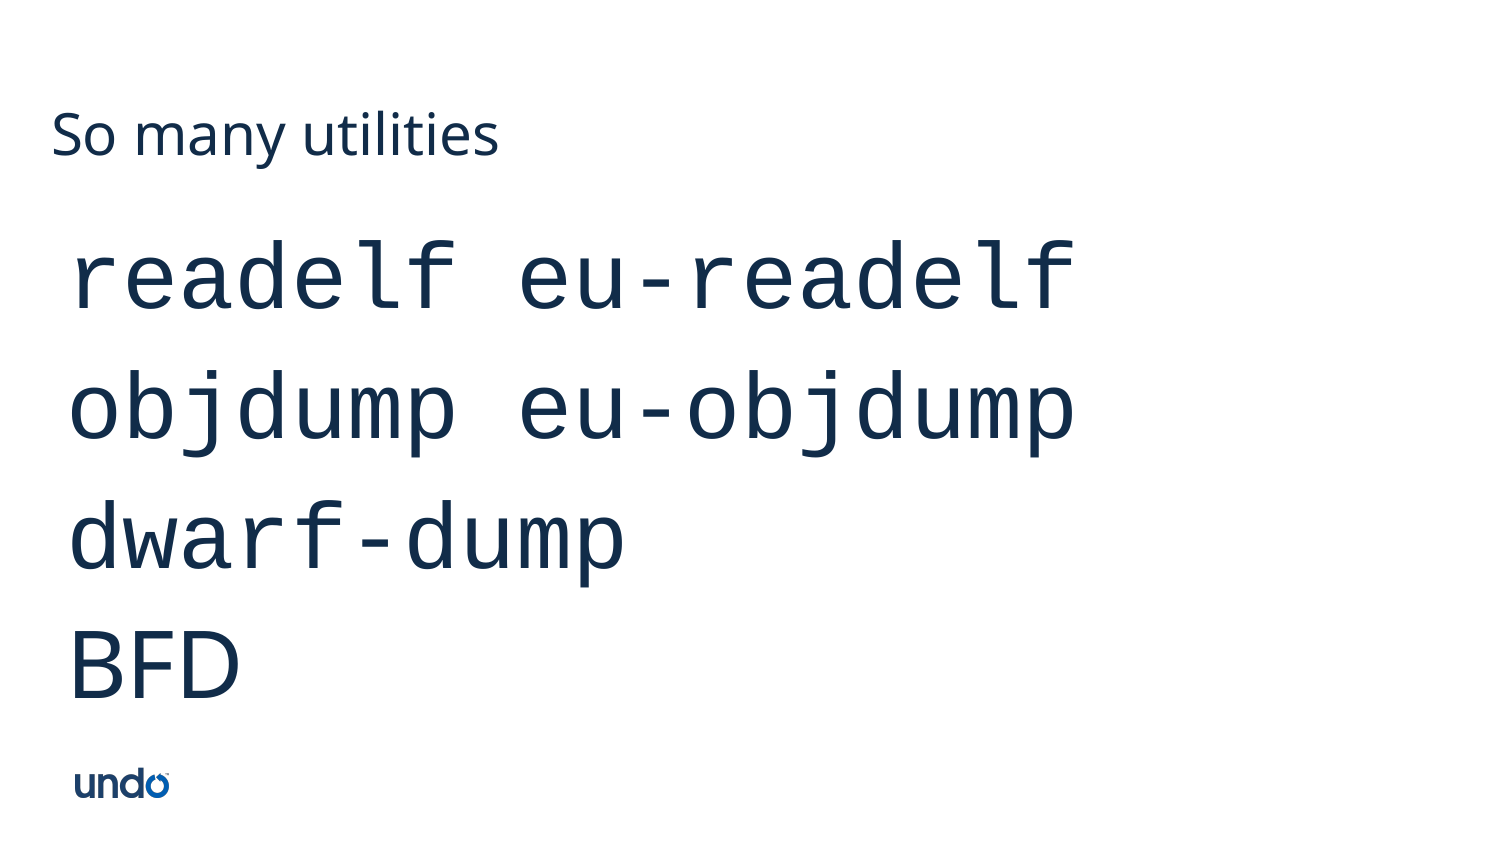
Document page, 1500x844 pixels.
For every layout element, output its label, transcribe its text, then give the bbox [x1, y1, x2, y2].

title So many utilities [51, 72, 1449, 167]
picture [75, 768, 169, 798]
text_box readelf eu-readelf objdump eu-objdump dwarf-dump BFD [51, 188, 1415, 768]
